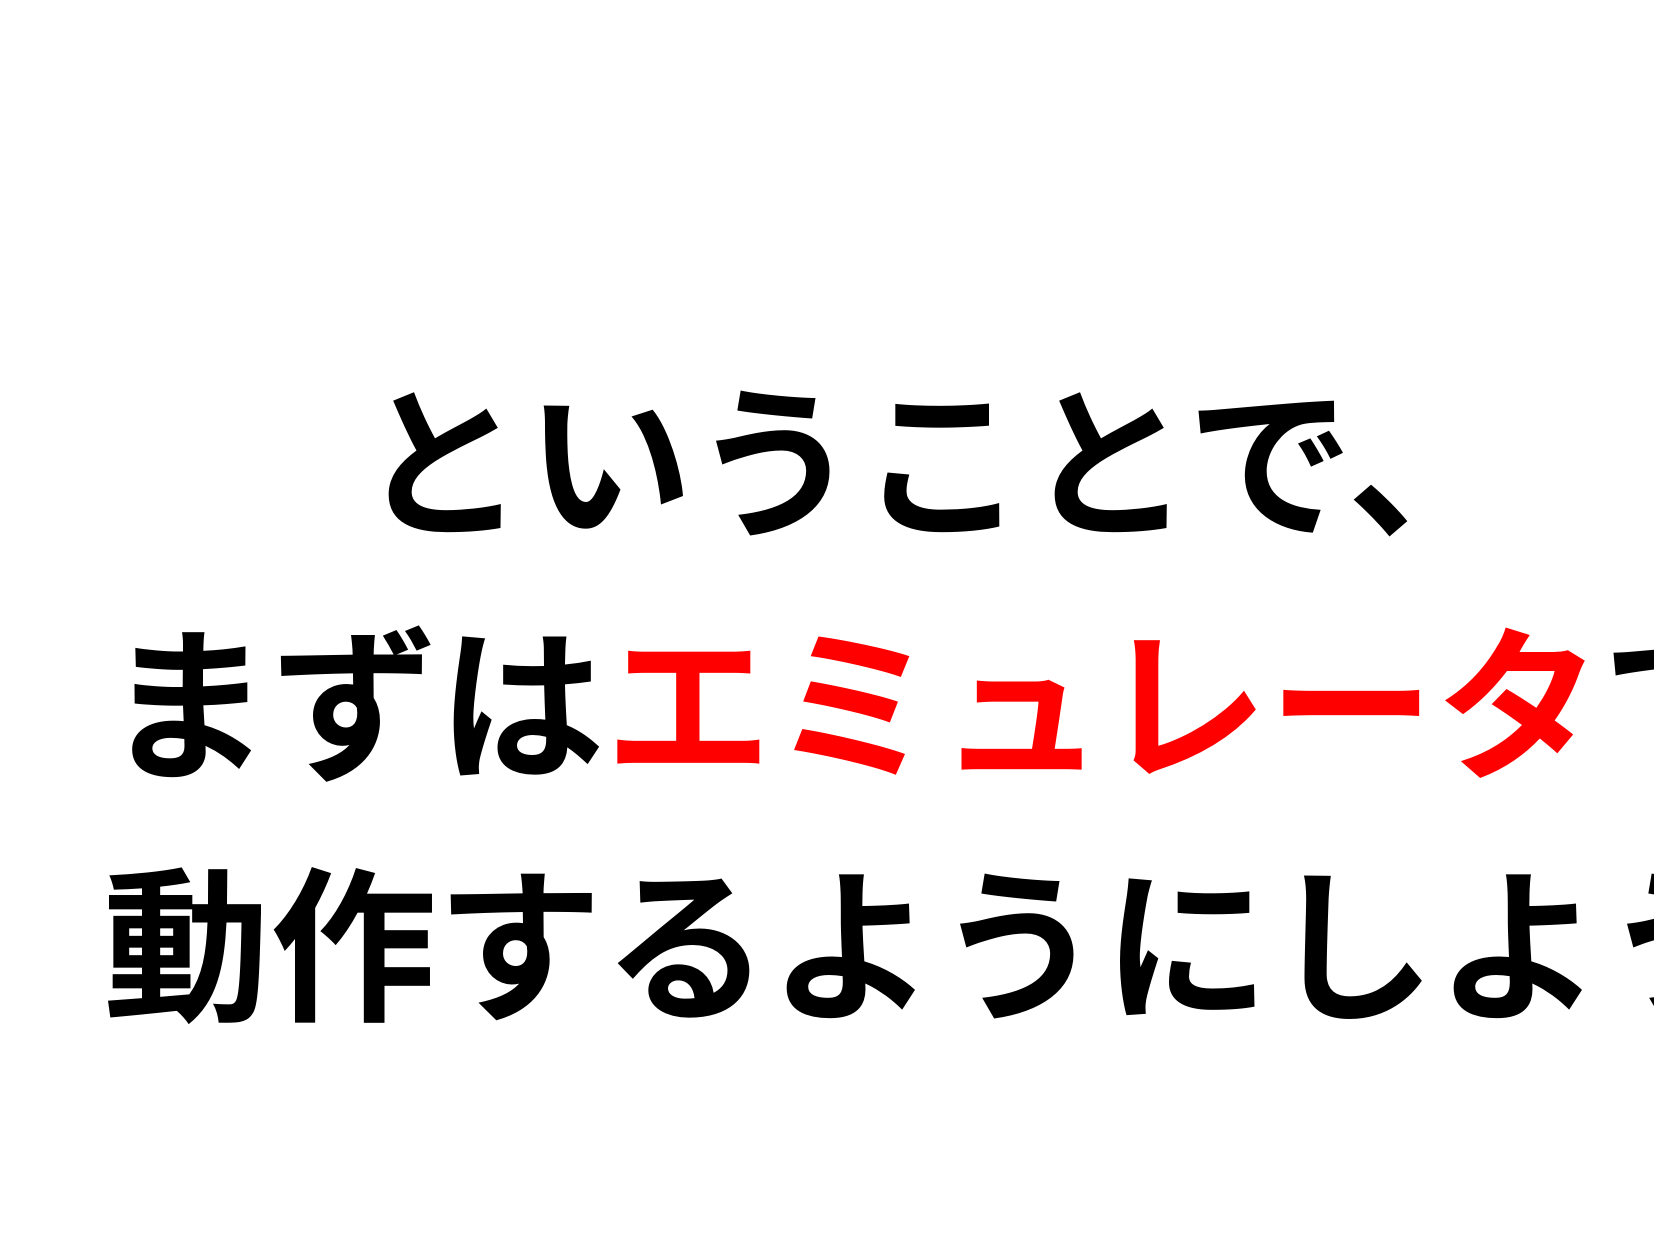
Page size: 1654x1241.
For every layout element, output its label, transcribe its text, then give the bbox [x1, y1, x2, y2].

text_box ということで、 まずはエミュレータで 動作するようにしよう [88, 324, 1577, 840]
